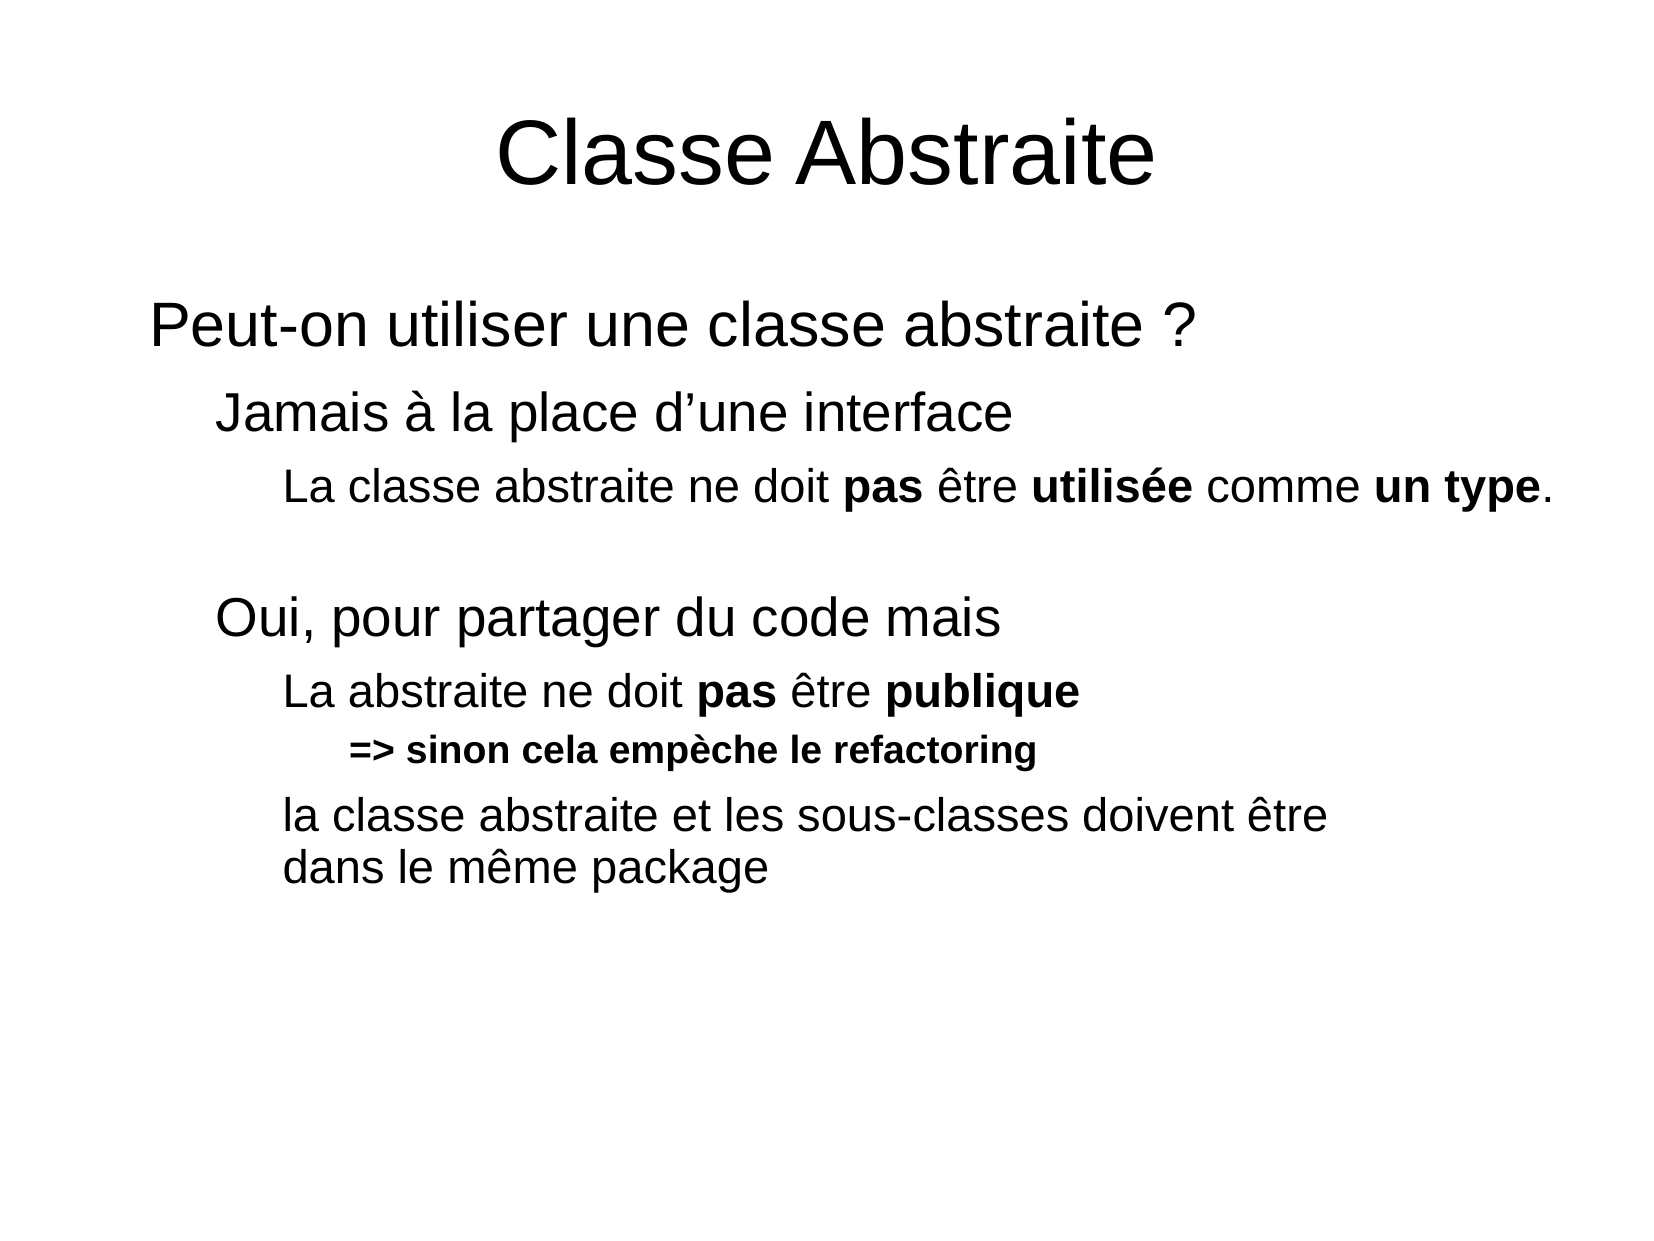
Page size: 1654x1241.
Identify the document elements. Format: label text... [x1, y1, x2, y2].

list Peut-on utiliser une classe abstraite ? Jamais à la place d’une interface La classe abstraite ne doit pas être utilisée comme un type. Oui, pour partager du code mais La abstraite ne doit pas être publique => sinon cela empèche le refactoring la classe abstraite et les sous-classes doivent être dans le même package [82, 290, 1621, 1010]
title Classe Abstraite [82, 49, 1571, 257]
